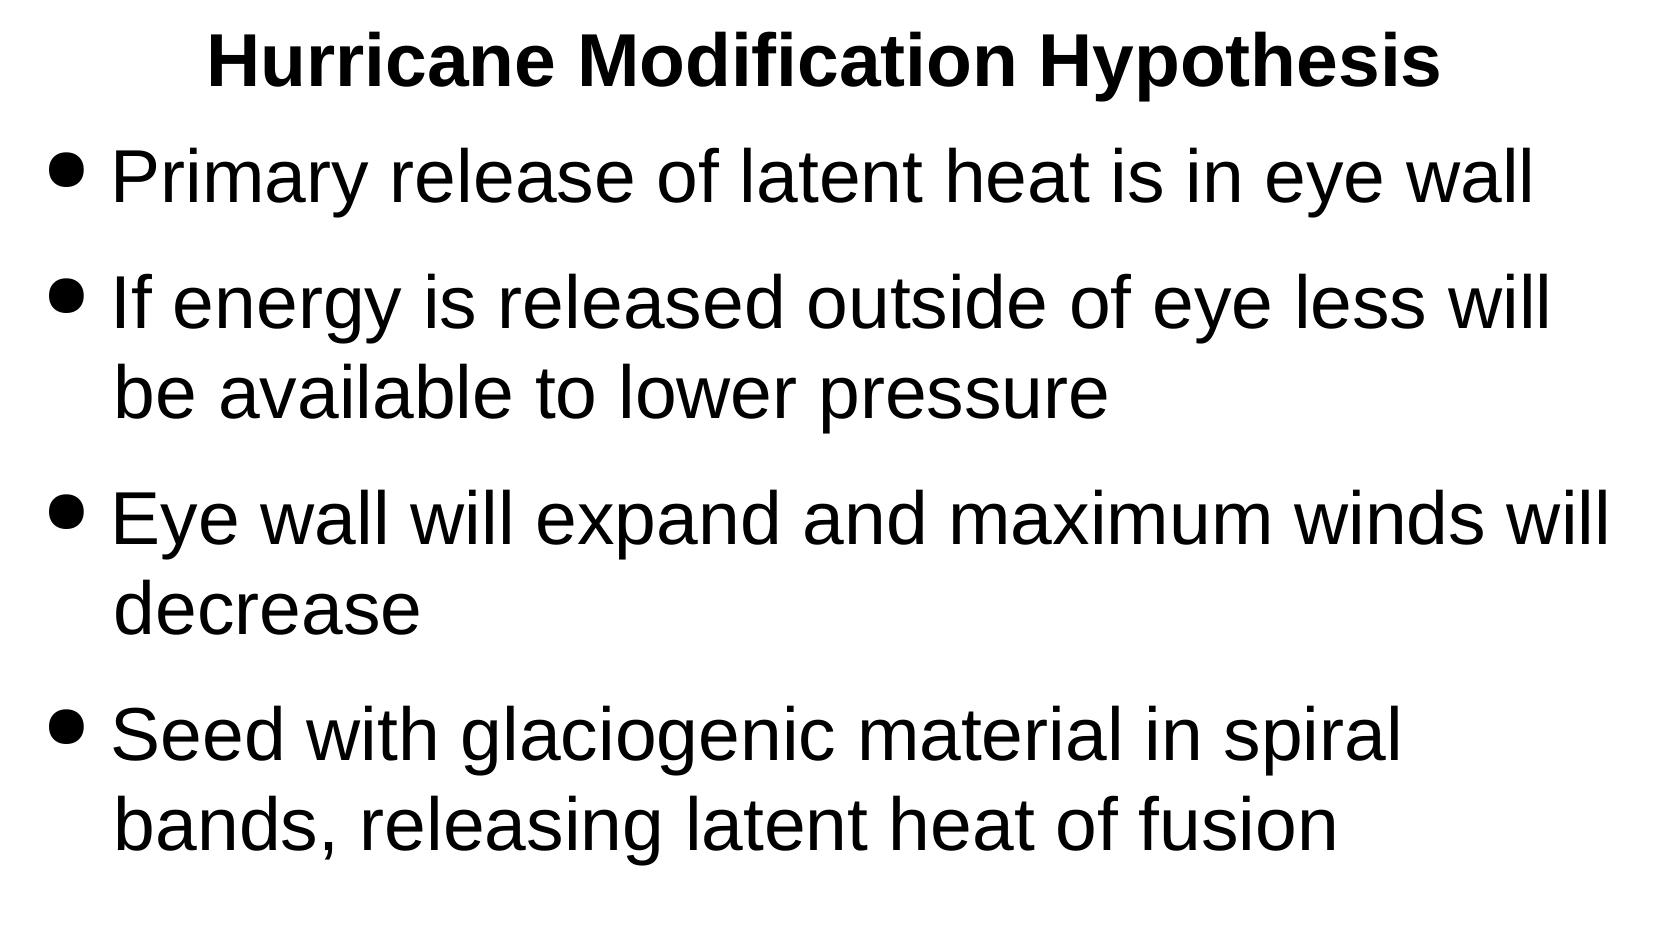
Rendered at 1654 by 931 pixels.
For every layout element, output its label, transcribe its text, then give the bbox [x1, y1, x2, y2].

text_box Primary release of latent heat is in eye wall If energy is released outside of eye less will be available to lower pressure Eye wall will expand and maximum winds will decrease Seed with glaciogenic material in spiral bands, releasing latent heat of fusion [27, 120, 1642, 874]
title Hurricane Modification Hypothesis [0, 5, 1654, 107]
